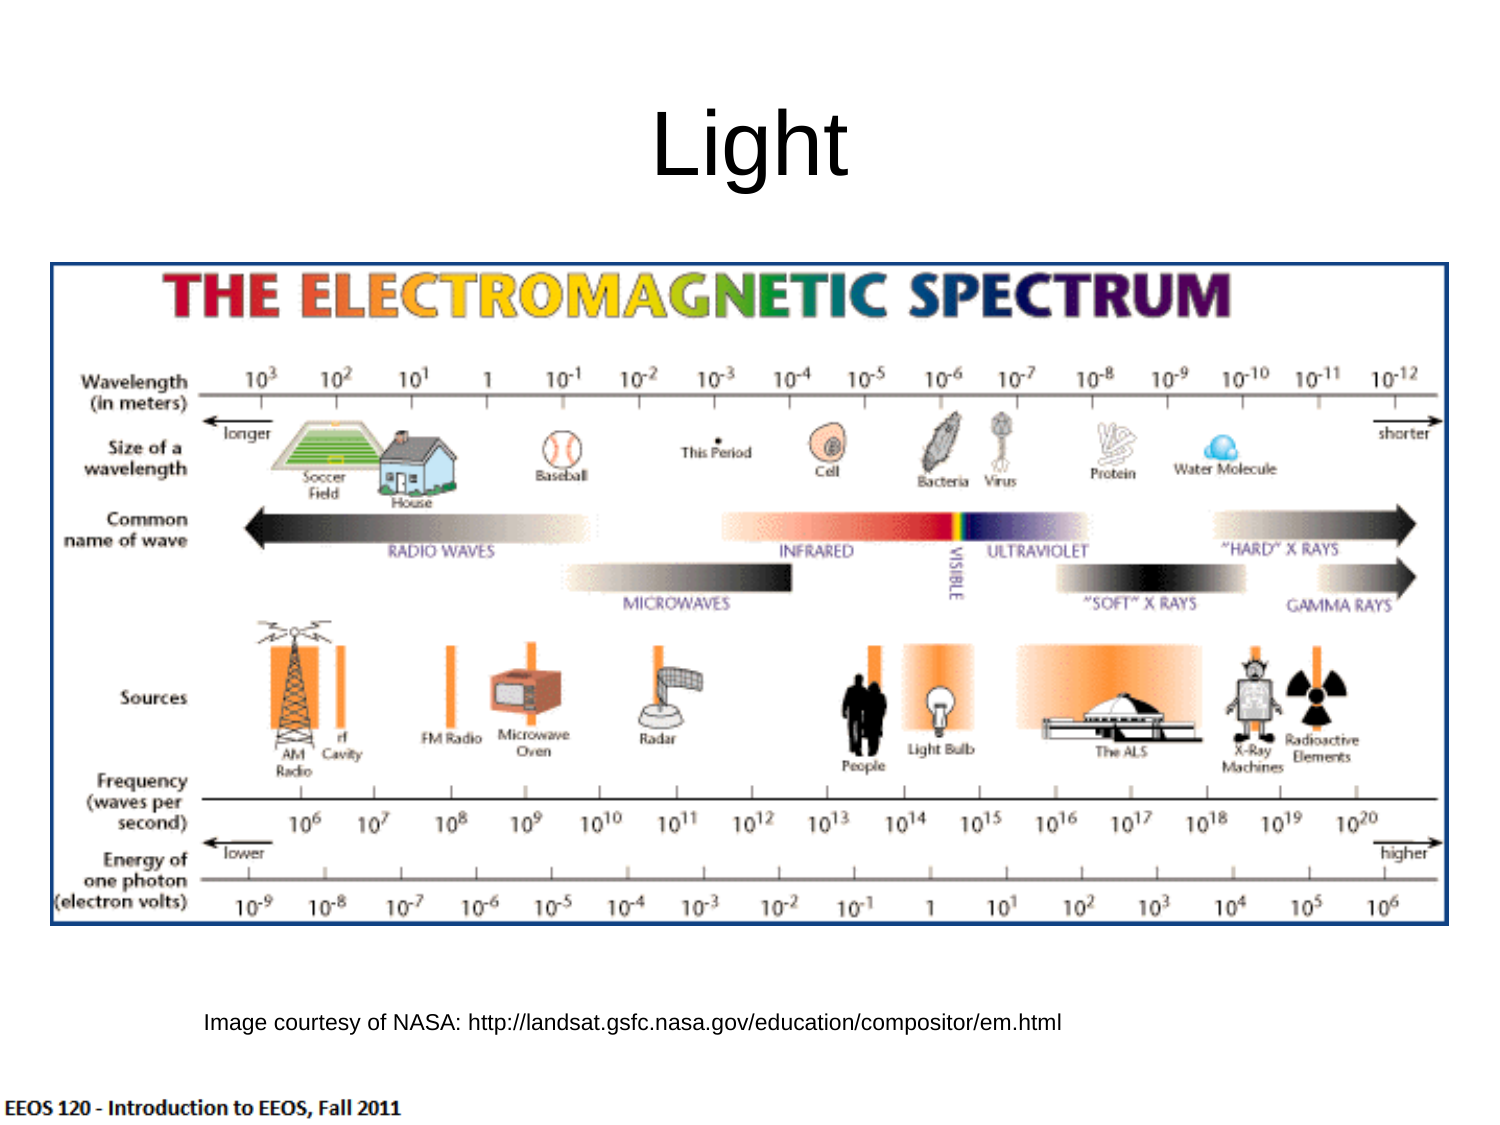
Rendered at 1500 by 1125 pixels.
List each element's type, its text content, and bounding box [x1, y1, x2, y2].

title Light [75, 45, 1426, 233]
text_box [50, 262, 1449, 927]
picture [0, 1090, 406, 1125]
text_box Image courtesy of NASA: http://landsat.gsfc.nasa.gov/education/compositor/em.html [188, 999, 1078, 1043]
